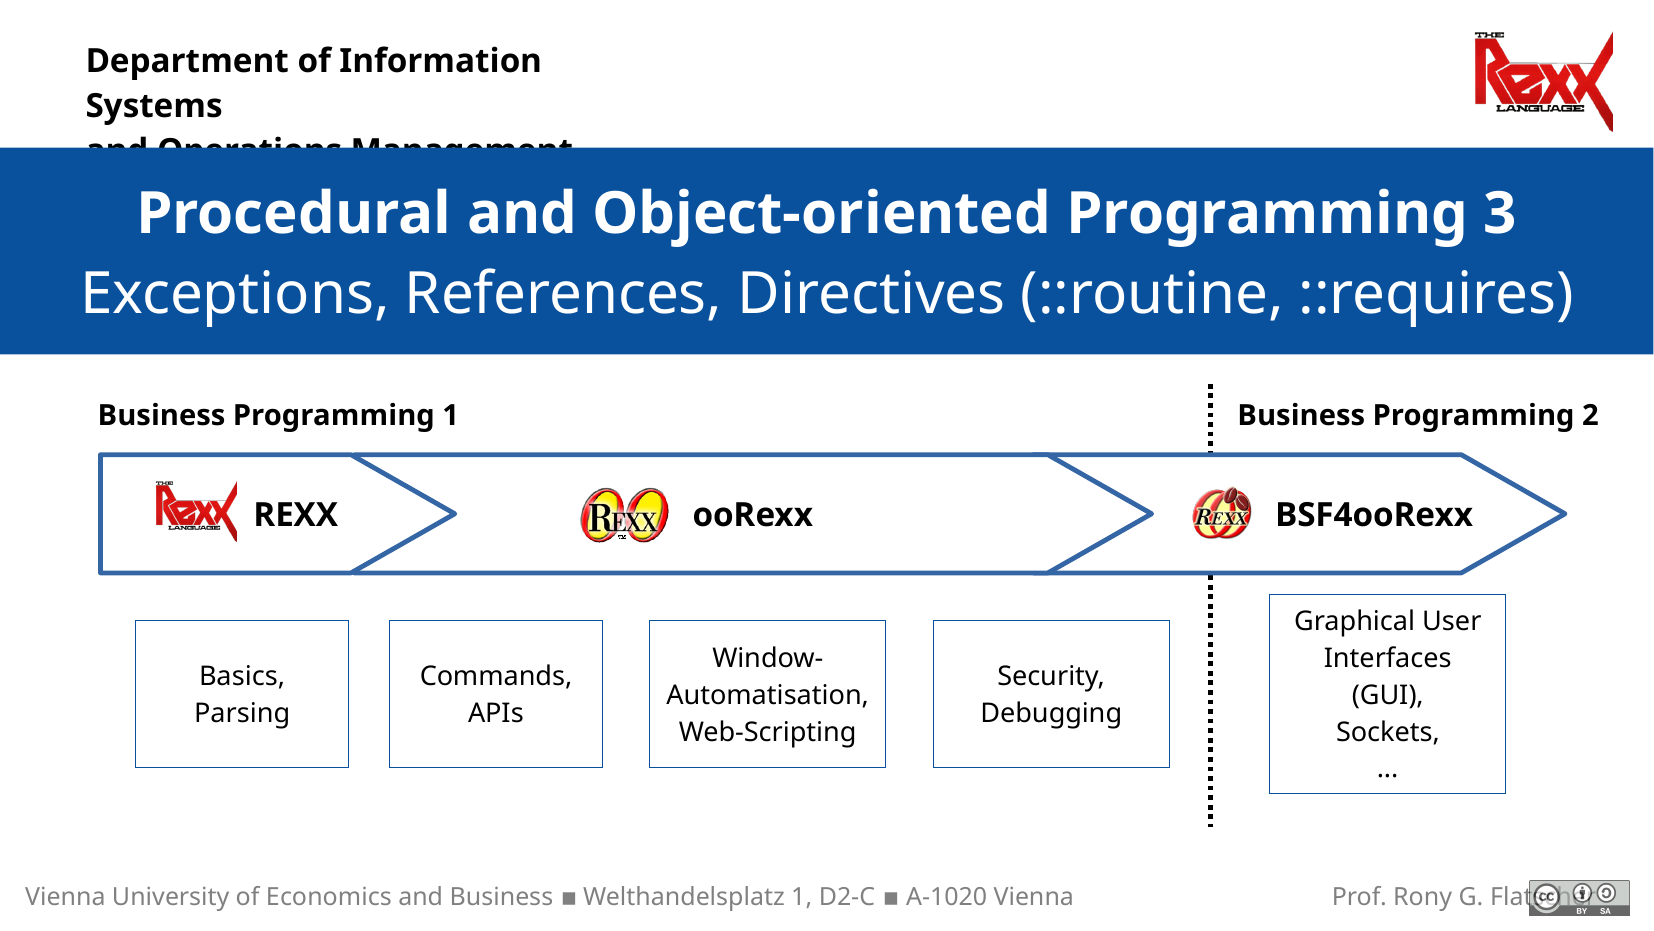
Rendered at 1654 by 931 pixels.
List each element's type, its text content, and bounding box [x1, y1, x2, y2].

picture [1192, 484, 1252, 544]
text_box Business Programming 2 [1222, 386, 1654, 440]
text_box Commands, APIs [389, 620, 603, 768]
text_box Business Programming 1 [82, 386, 514, 440]
text_box Graphical User Interfaces (GUI), Sockets, ... [1269, 616, 1506, 772]
picture [578, 484, 670, 544]
text_box REXX [100, 454, 455, 573]
text_box Basics, Parsing [135, 620, 349, 768]
picture [153, 476, 237, 548]
title Procedural and Object-oriented Programming 3 Exceptions, References, Directives (::routine, ::requires) [0, 147, 1654, 355]
text_box Security, Debugging [933, 620, 1170, 768]
text_box BSF4ooRexx [1049, 454, 1566, 573]
picture [1470, 23, 1613, 142]
text_box Window-Automatisation, Web-Scripting [649, 620, 886, 768]
text_box ooRexx [354, 454, 1152, 573]
